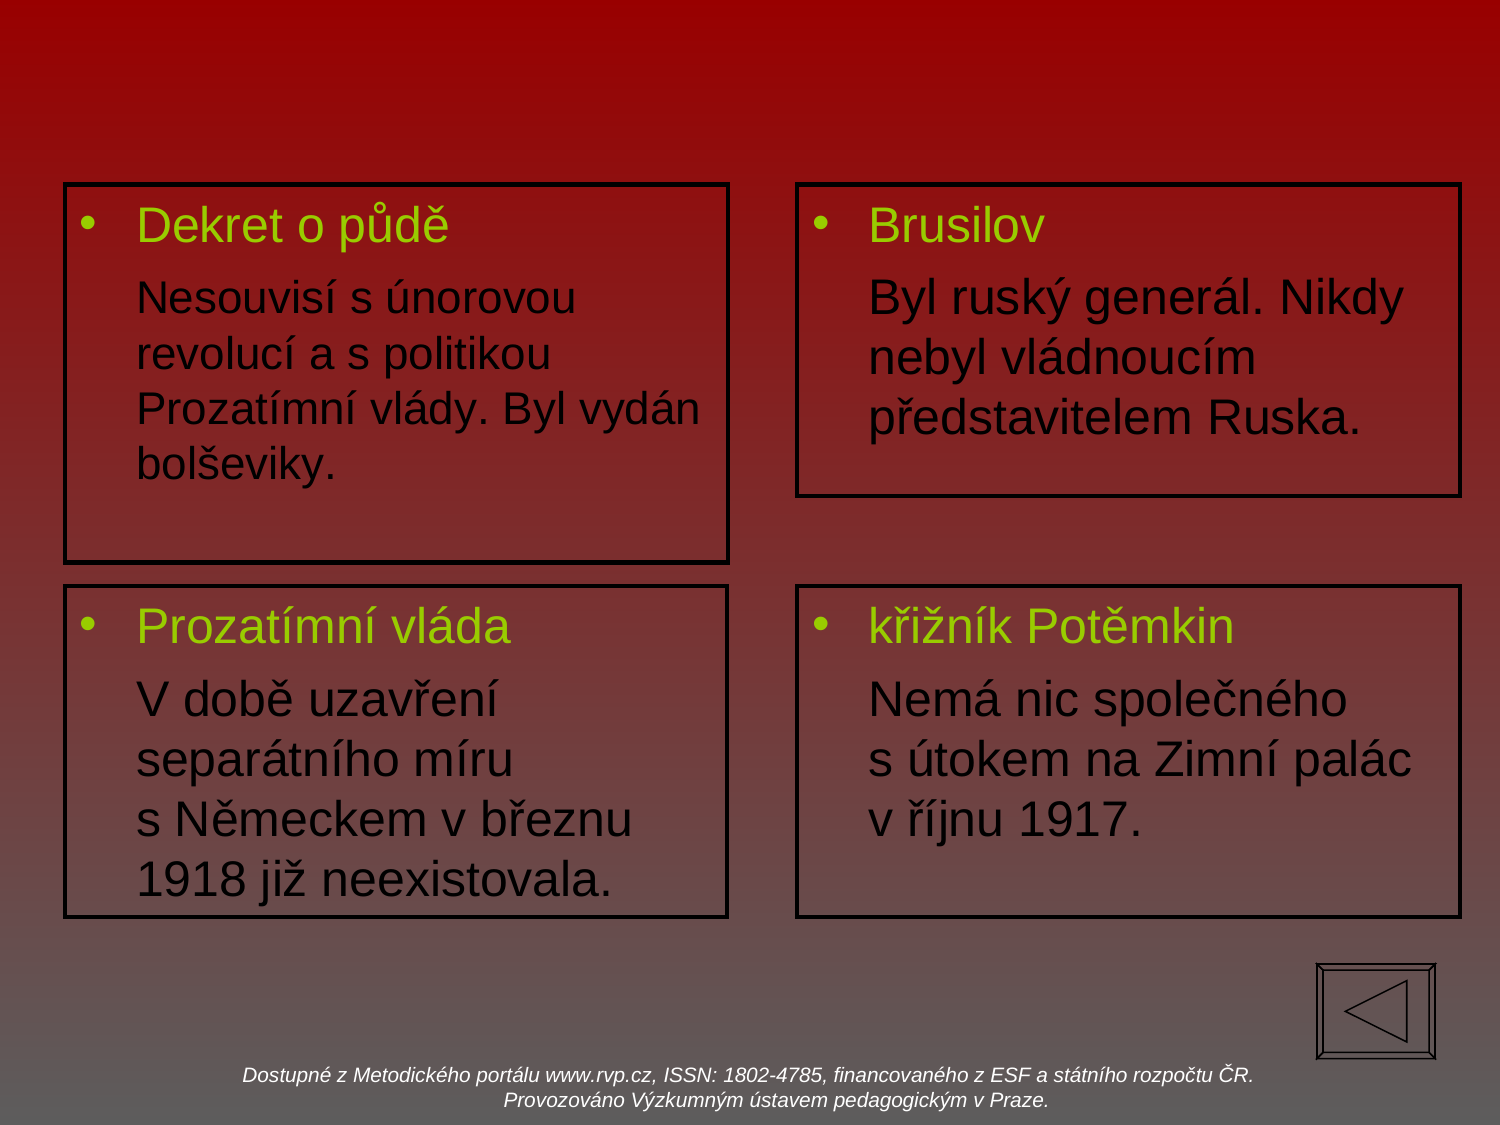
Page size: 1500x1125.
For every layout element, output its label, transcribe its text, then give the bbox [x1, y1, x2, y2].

list křižník Potěmkin Nemá nic společného s útokem na Zimní palác v říjnu 1917. [797, 586, 1460, 917]
text_box Dostupné z Metodického portálu www.rvp.cz, ISSN: 1802-4785, financovaného z ESF a státního rozpočtu ČR. Provozováno Výzkumným ústavem pedagogickým v Praze. [171, 1054, 1332, 1120]
list Brusilov Byl ruský generál. Nikdy nebyl vládnoucím představitelem Ruska. [797, 184, 1460, 497]
list Prozatímní vláda V době uzavření separátního míru s Německem v březnu 1918 již neexistovala. [64, 586, 728, 917]
list Dekret o půdě Nesouvisí s únorovou revolucí a s politikou Prozatímní vlády. Byl vydán bolševiky. [64, 184, 729, 563]
